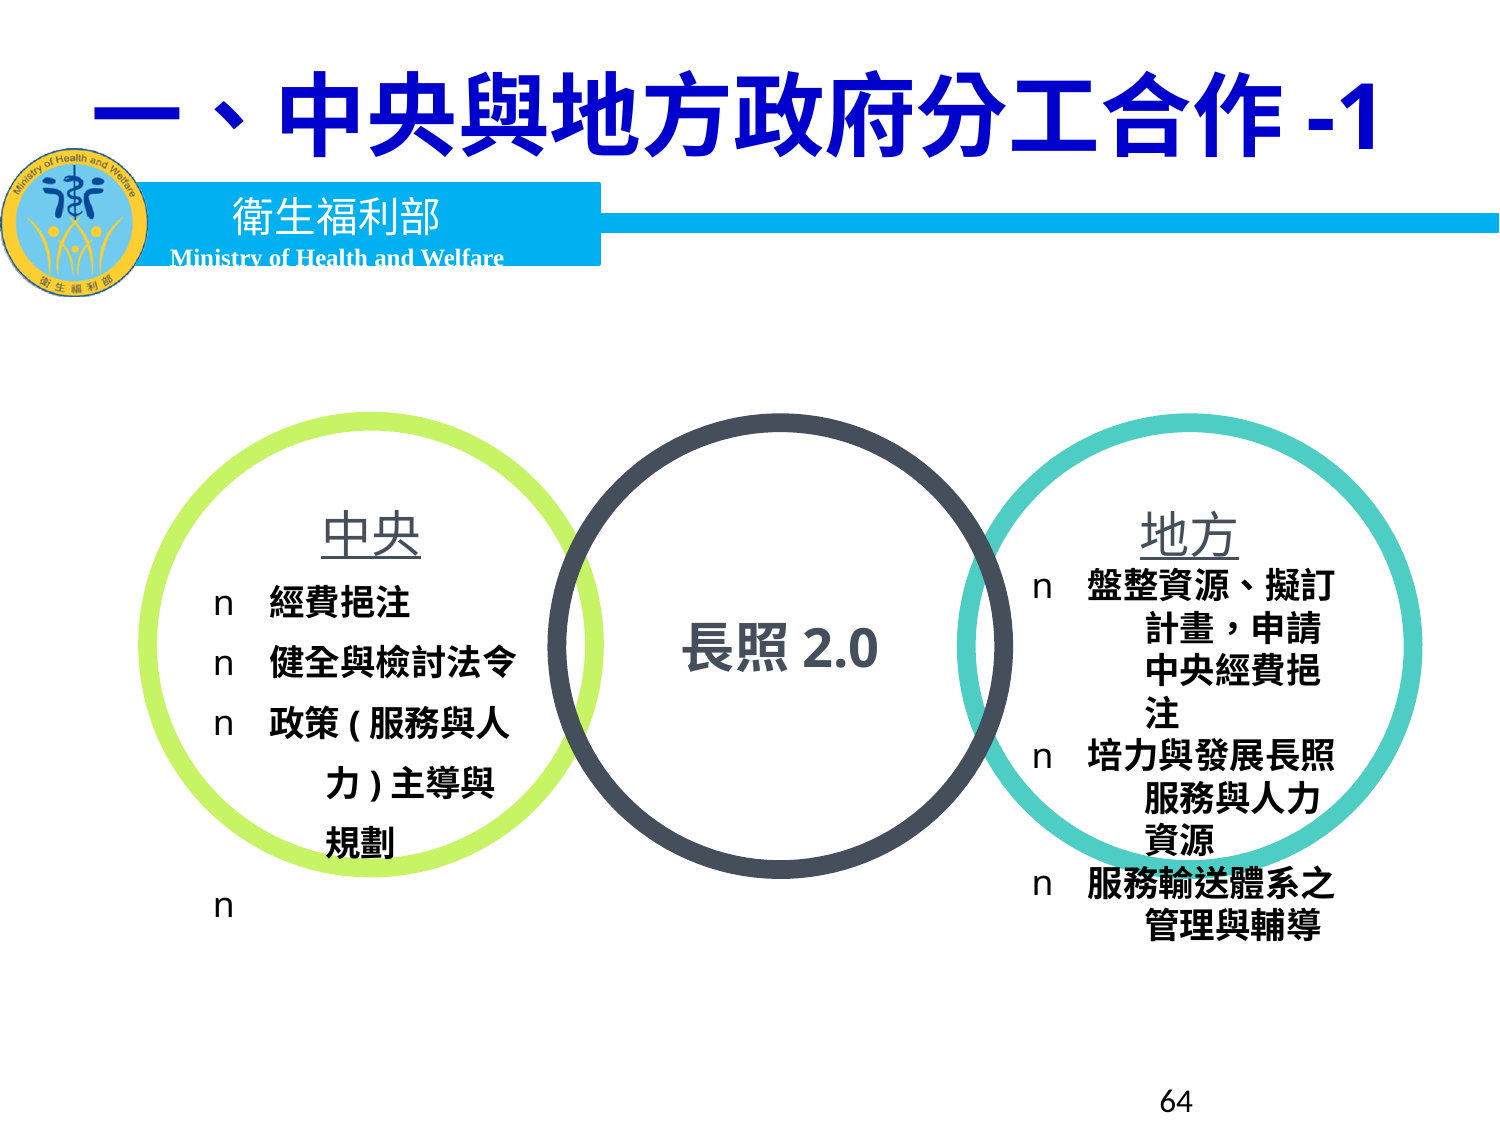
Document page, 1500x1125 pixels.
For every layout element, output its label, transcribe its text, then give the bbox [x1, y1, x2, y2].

text_box 長照2.0 [556, 422, 1004, 870]
text_box 一、中央與地方政府分工合作-1 [64, 19, 1415, 207]
text_box 64 [1144, 1069, 1495, 1125]
text_box 中央 經費挹注 健全與檢討法令 政策(服務與人力)主導與規劃 [147, 421, 576, 869]
text_box 地方 盤整資源、擬訂計畫，申請中央經費挹注 培力與發展長照服務與人力資源 服務輸送體系之管理與輔導 [985, 422, 1414, 870]
